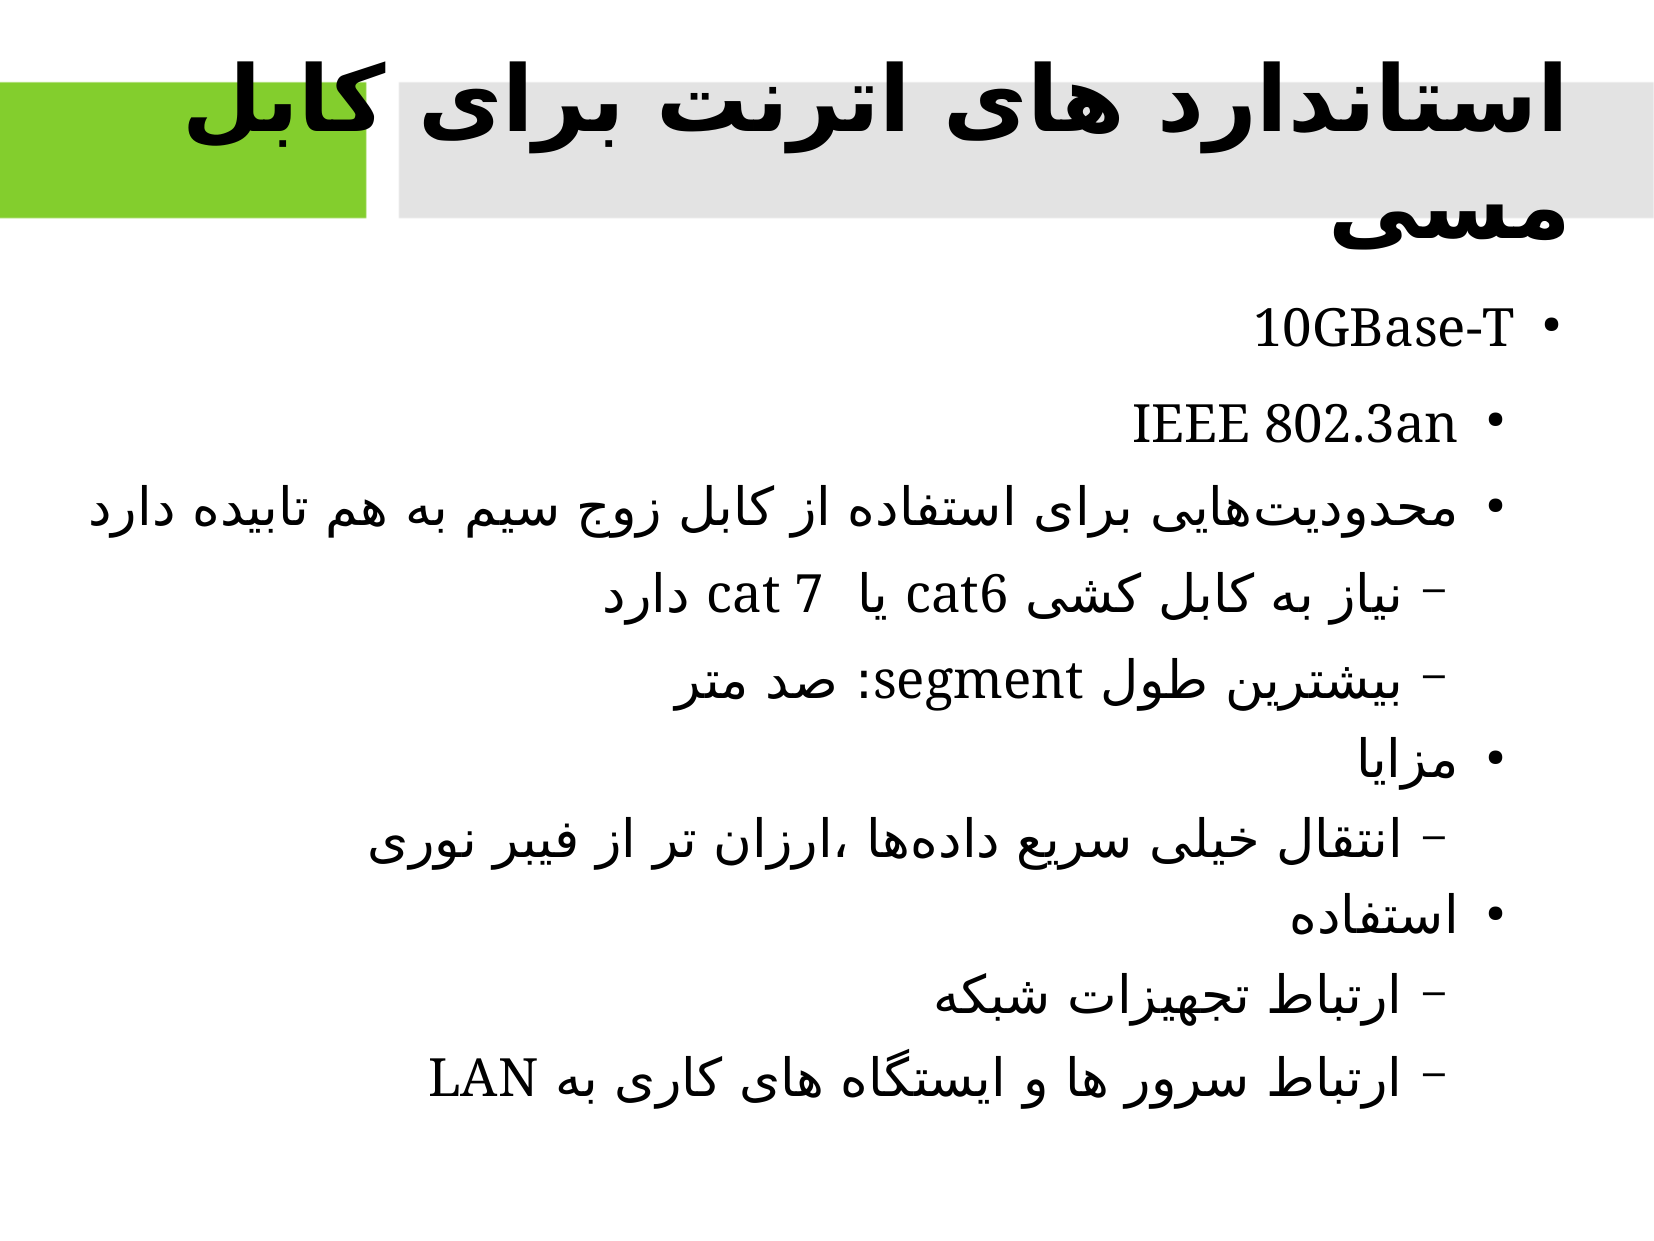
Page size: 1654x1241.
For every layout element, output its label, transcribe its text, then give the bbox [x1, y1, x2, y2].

title استاندارد های اترنت برای کابل مسی [82, 49, 1571, 257]
list 10GBase-T IEEE 802.3an محدودیت‌هایی برای استفاده از کابل زوج سیم به هم تابیده دارد نیاز به کابل کشی cat6 یا cat 7 دارد بیشترین طول segment: صد متر مزایا انتقال خیلی سریع داده‌ها ،ارزان تر از فیبر نوری استفاده ارتباط تجهیزات شبکه ارتباط سرور ها و ایستگاه های کاری به LAN [82, 290, 1571, 1182]
picture [0, 0, 1654, 1241]
